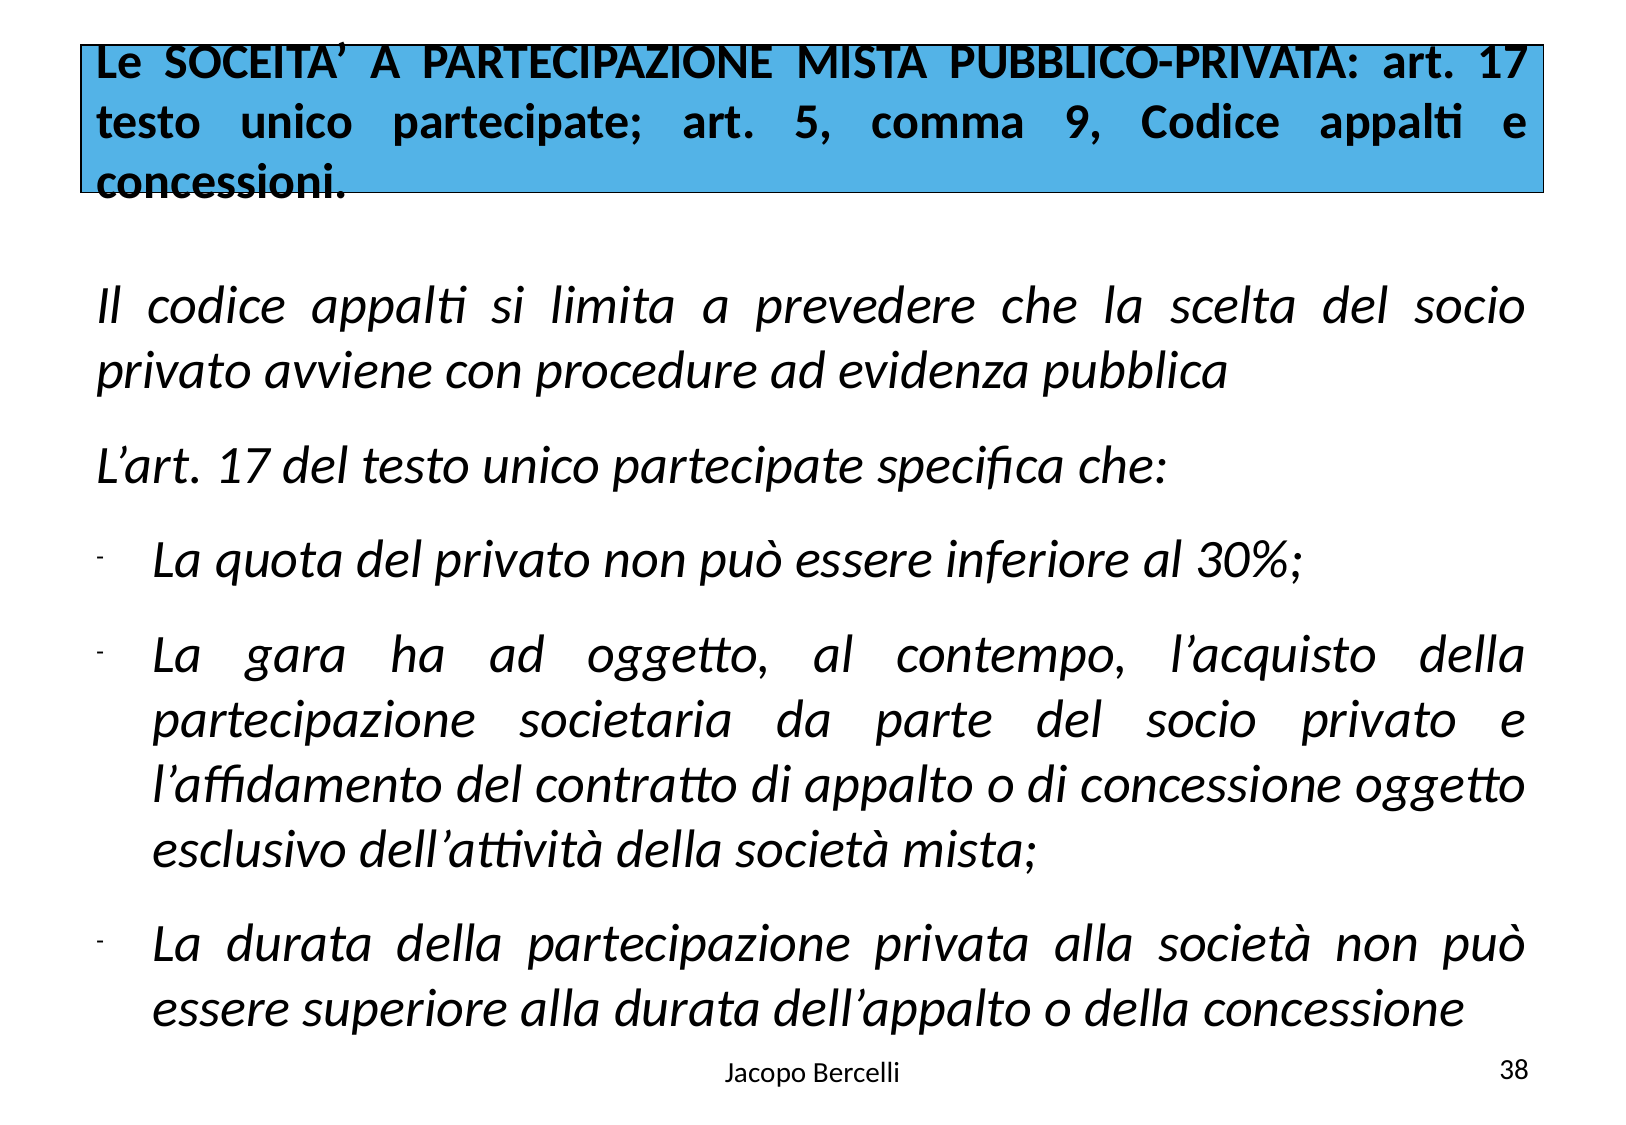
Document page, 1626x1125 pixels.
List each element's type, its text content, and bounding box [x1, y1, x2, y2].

slide_number <numero> [1164, 1042, 1544, 1103]
list Il codice appalti si limita a prevedere che la scelta del socio privato avviene con procedure ad evidenza pubblica L’art. 17 del testo unico partecipate specifica che: La quota del privato non può essere inferiore al 30%; La gara ha ad oggetto, al contempo, l’acquisto della partecipazione societaria da parte del socio privato e l’affidamento del contratto di appalto o di concessione oggetto esclusivo dell’attività della società mista; La durata della partecipazione privata alla società non può essere superiore alla durata dell’appalto o della concessione [81, 262, 1544, 1005]
title Le SOCEITA’ A PARTECIPAZIONE MISTA PUBBLICO-PRIVATA: art. 17 testo unico partecipate; art. 5, comma 9, Codice appalti e concessioni. [81, 45, 1544, 193]
text_box Jacopo Bercelli [633, 1046, 992, 1097]
